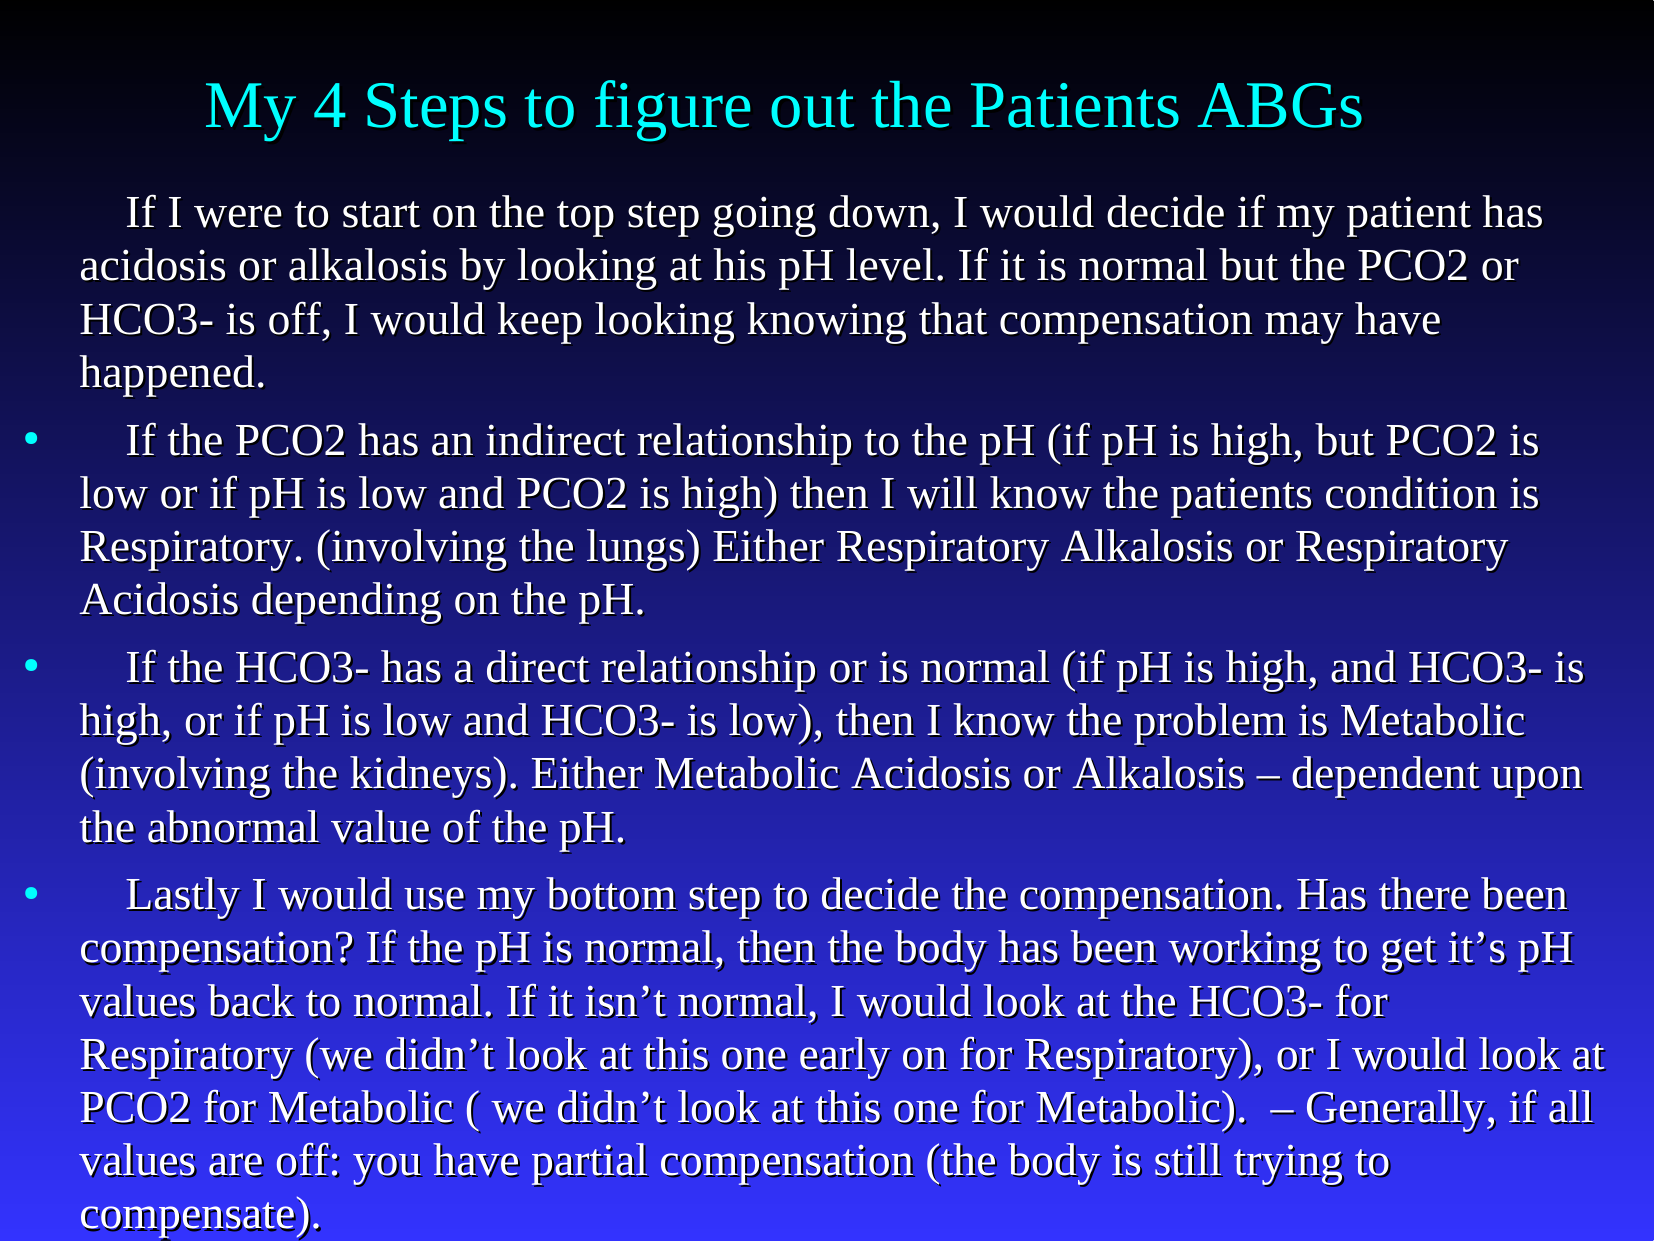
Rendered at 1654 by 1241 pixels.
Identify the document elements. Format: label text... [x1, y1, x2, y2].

list If I were to start on the top step going down, I would decide if my patient has acidosis or alkalosis by looking at his pH level. If it is normal but the PCO2 or HCO3- is off, I would keep looking knowing that compensation may have happened. If the PCO2 has an indirect relationship to the pH (if pH is high, but PCO2 is low or if pH is low and PCO2 is high) then I will know the patients condition is Respiratory. (involving the lungs) Either Respiratory Alkalosis or Respiratory Acidosis depending on the pH. If the HCO3- has a direct relationship or is normal (if pH is high, and HCO3- is high, or if pH is low and HCO3- is low), then I know the problem is Metabolic (involving the kidneys). Either Metabolic Acidosis or Alkalosis – dependent upon the abnormal value of the pH. Lastly I would use my bottom step to decide the compensation. Has there been compensation? If the pH is normal, then the body has been working to get it’s pH values back to normal. If it isn’t normal, I would look at the HCO3- for Respiratory (we didn’t look at this one early on for Respiratory), or I would look at PCO2 for Metabolic ( we didn’t look at this one for Metabolic). – Generally, if all values are off: you have partial compensation (the body is still trying to compensate). [23, 184, 1613, 1241]
title My 4 Steps to figure out the Patients ABGs [204, 0, 1610, 184]
